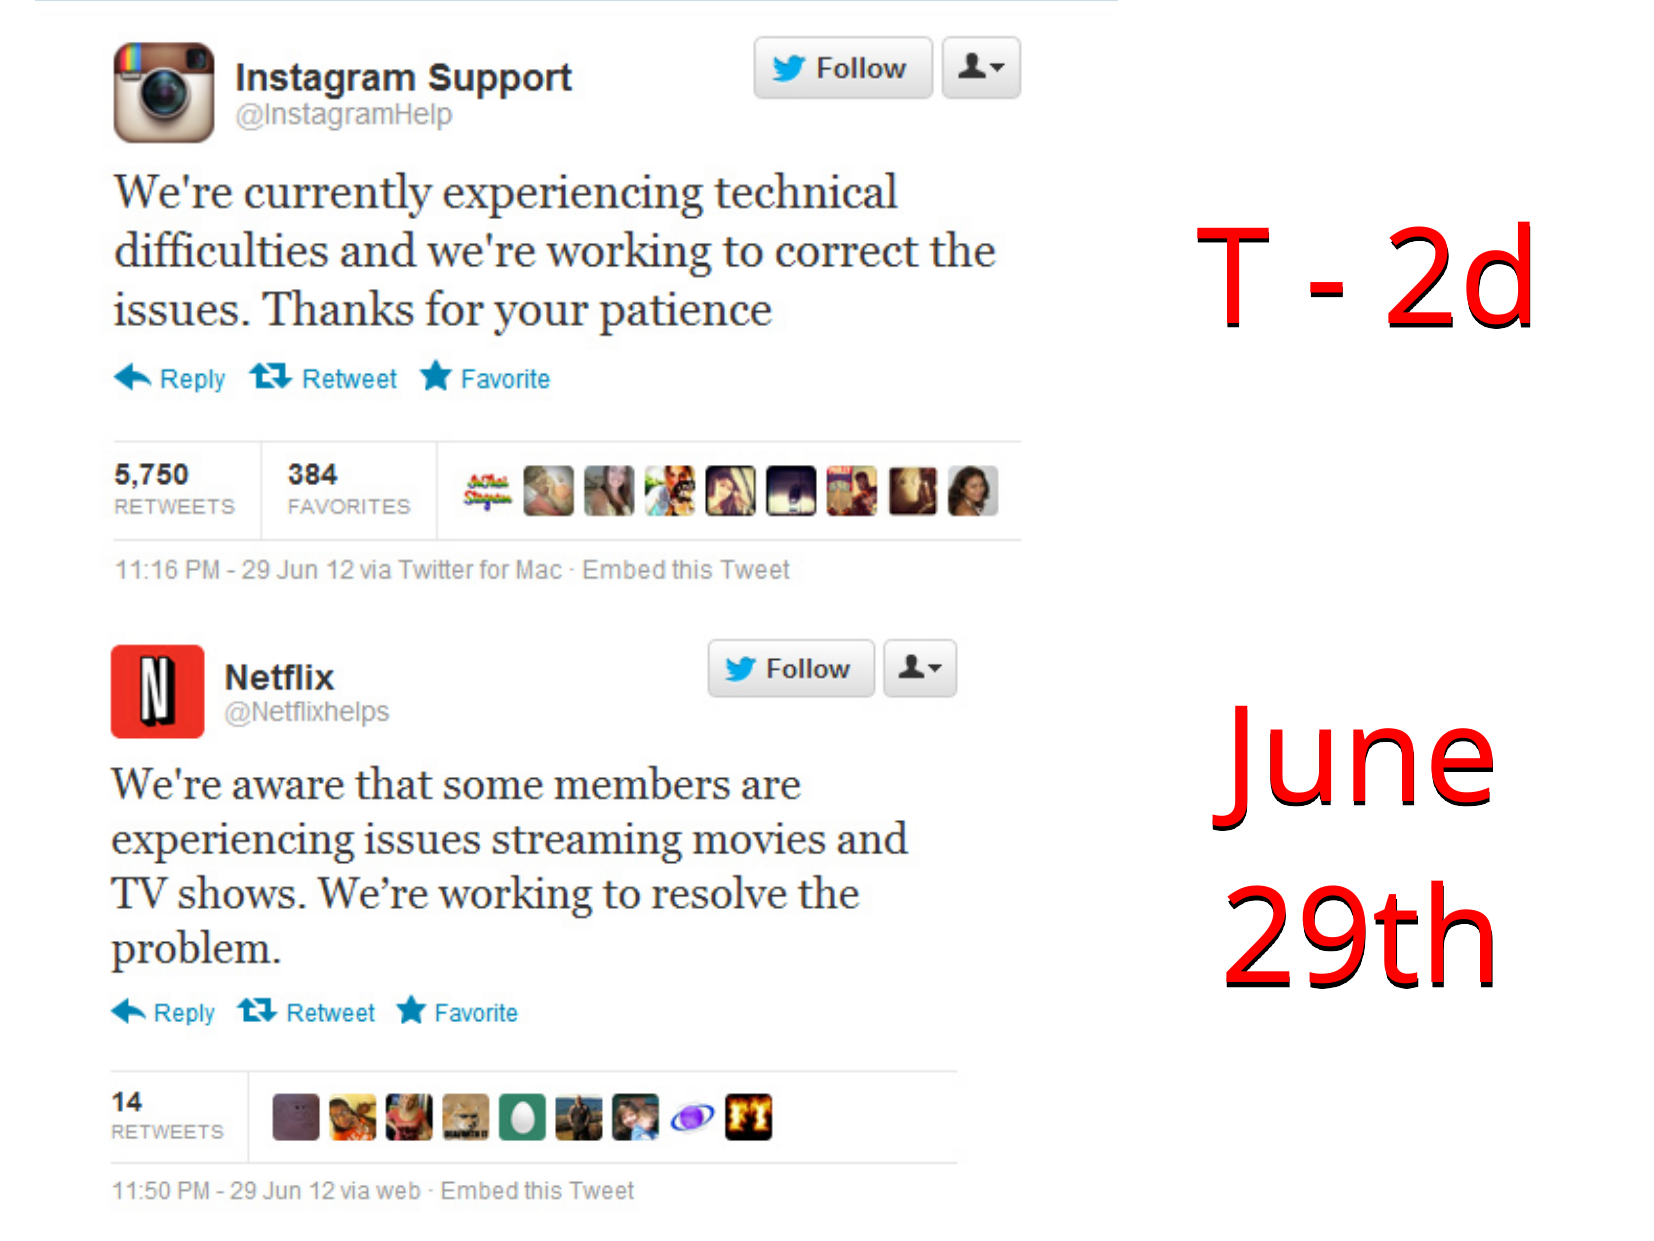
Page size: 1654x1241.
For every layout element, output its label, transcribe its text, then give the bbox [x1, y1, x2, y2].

title June 29th [1106, 675, 1617, 1006]
title T - 2d [1147, 167, 1591, 376]
picture [35, 0, 1118, 594]
picture [47, 618, 1030, 1223]
